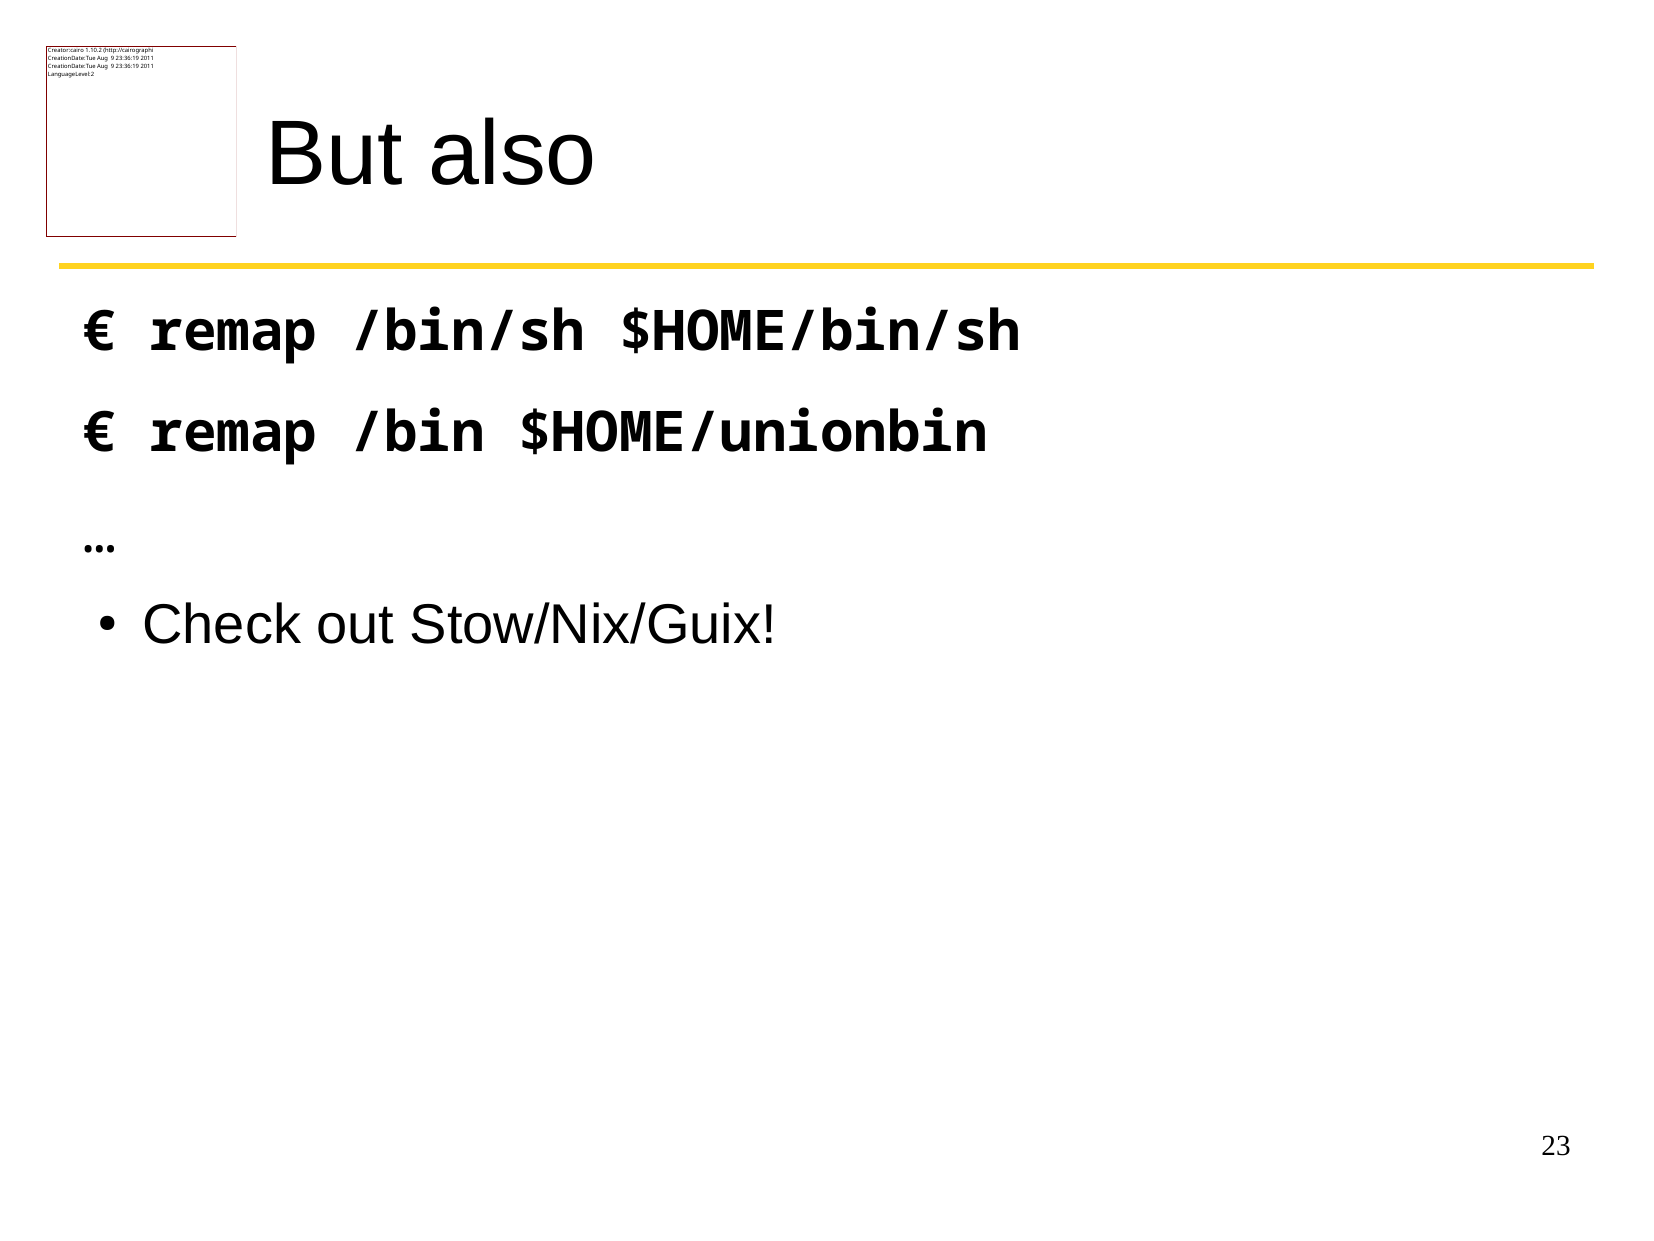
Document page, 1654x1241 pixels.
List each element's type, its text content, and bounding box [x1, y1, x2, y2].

list € remap /bin/sh $HOME/bin/sh € remap /bin $HOME/unionbin … Check out Stow/Nix/Guix! [82, 290, 1571, 1093]
title But also [265, 49, 1571, 257]
